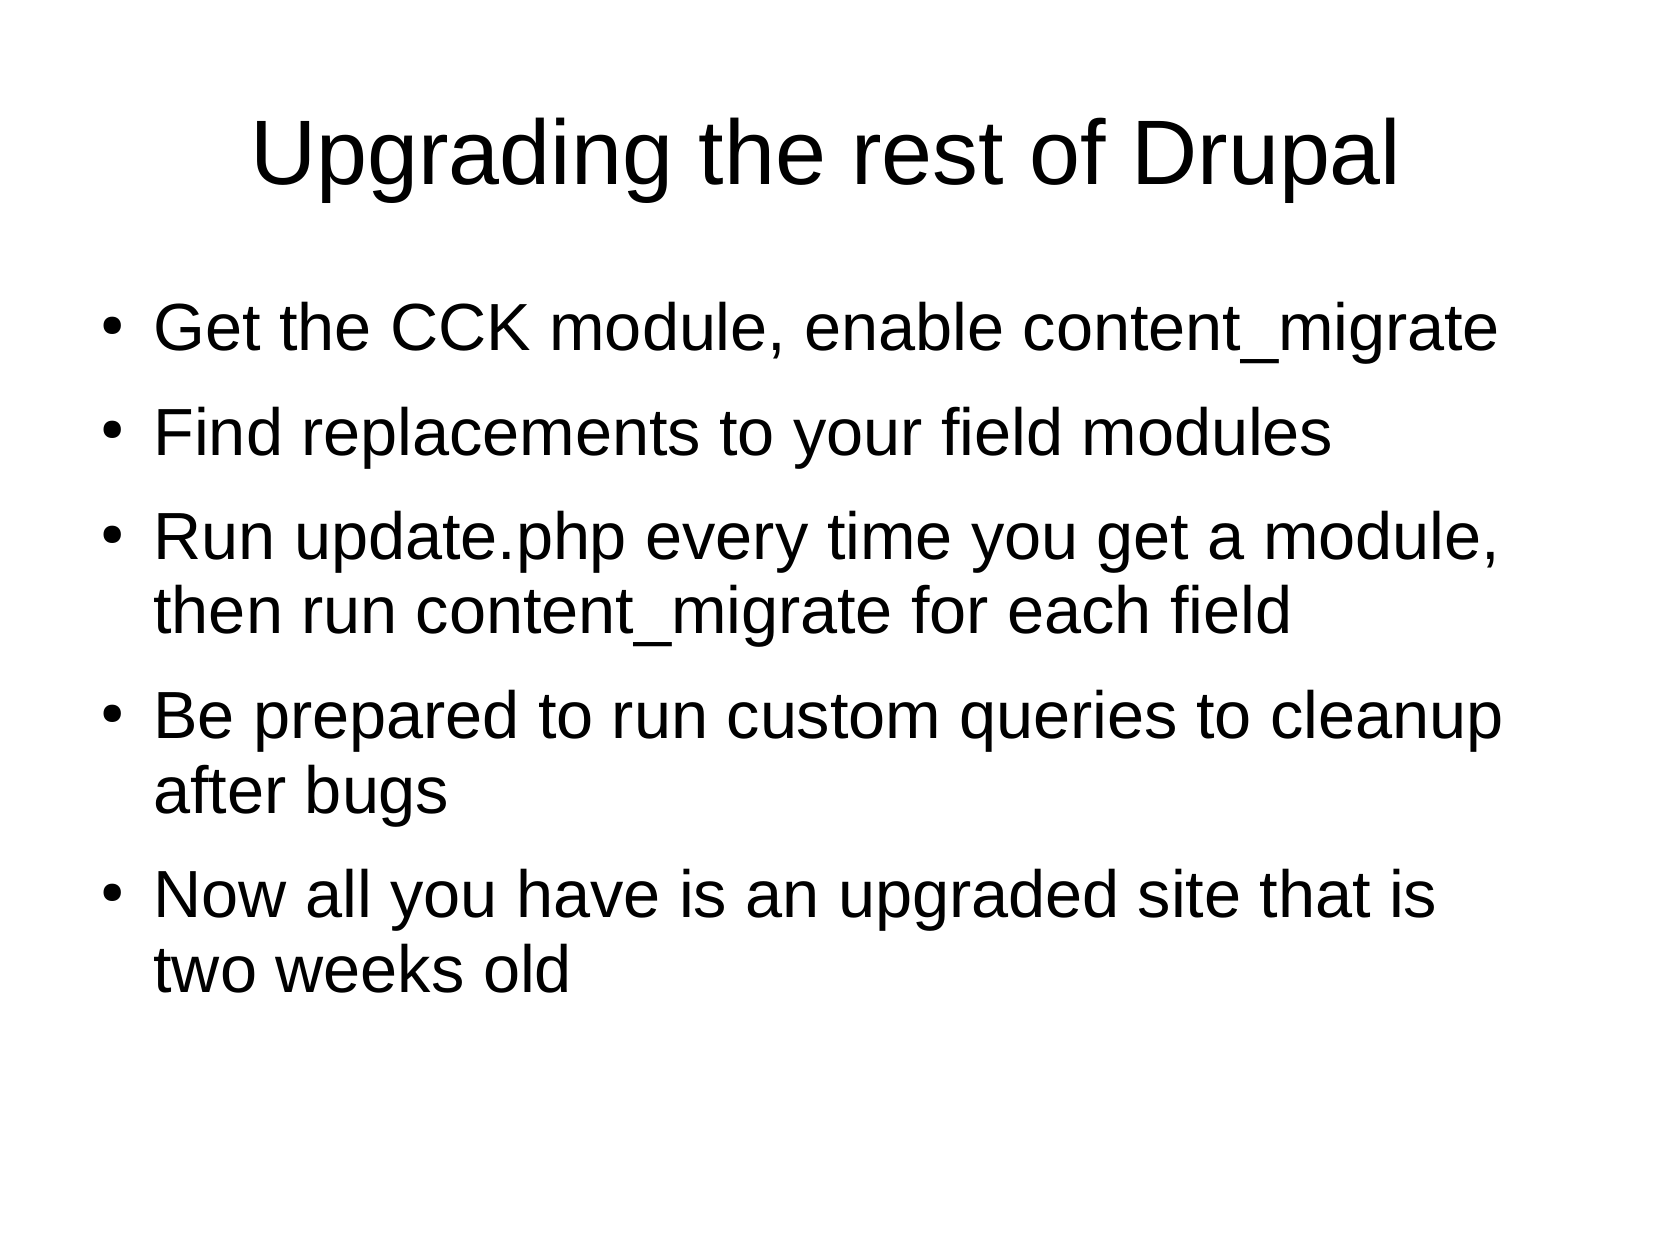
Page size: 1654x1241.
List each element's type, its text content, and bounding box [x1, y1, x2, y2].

title Upgrading the rest of Drupal [82, 49, 1571, 257]
list Get the CCK module, enable content_migrate Find replacements to your field modules Run update.php every time you get a module, then run content_migrate for each field Be prepared to run custom queries to cleanup after bugs Now all you have is an upgraded site that is two weeks old [82, 290, 1538, 1010]
